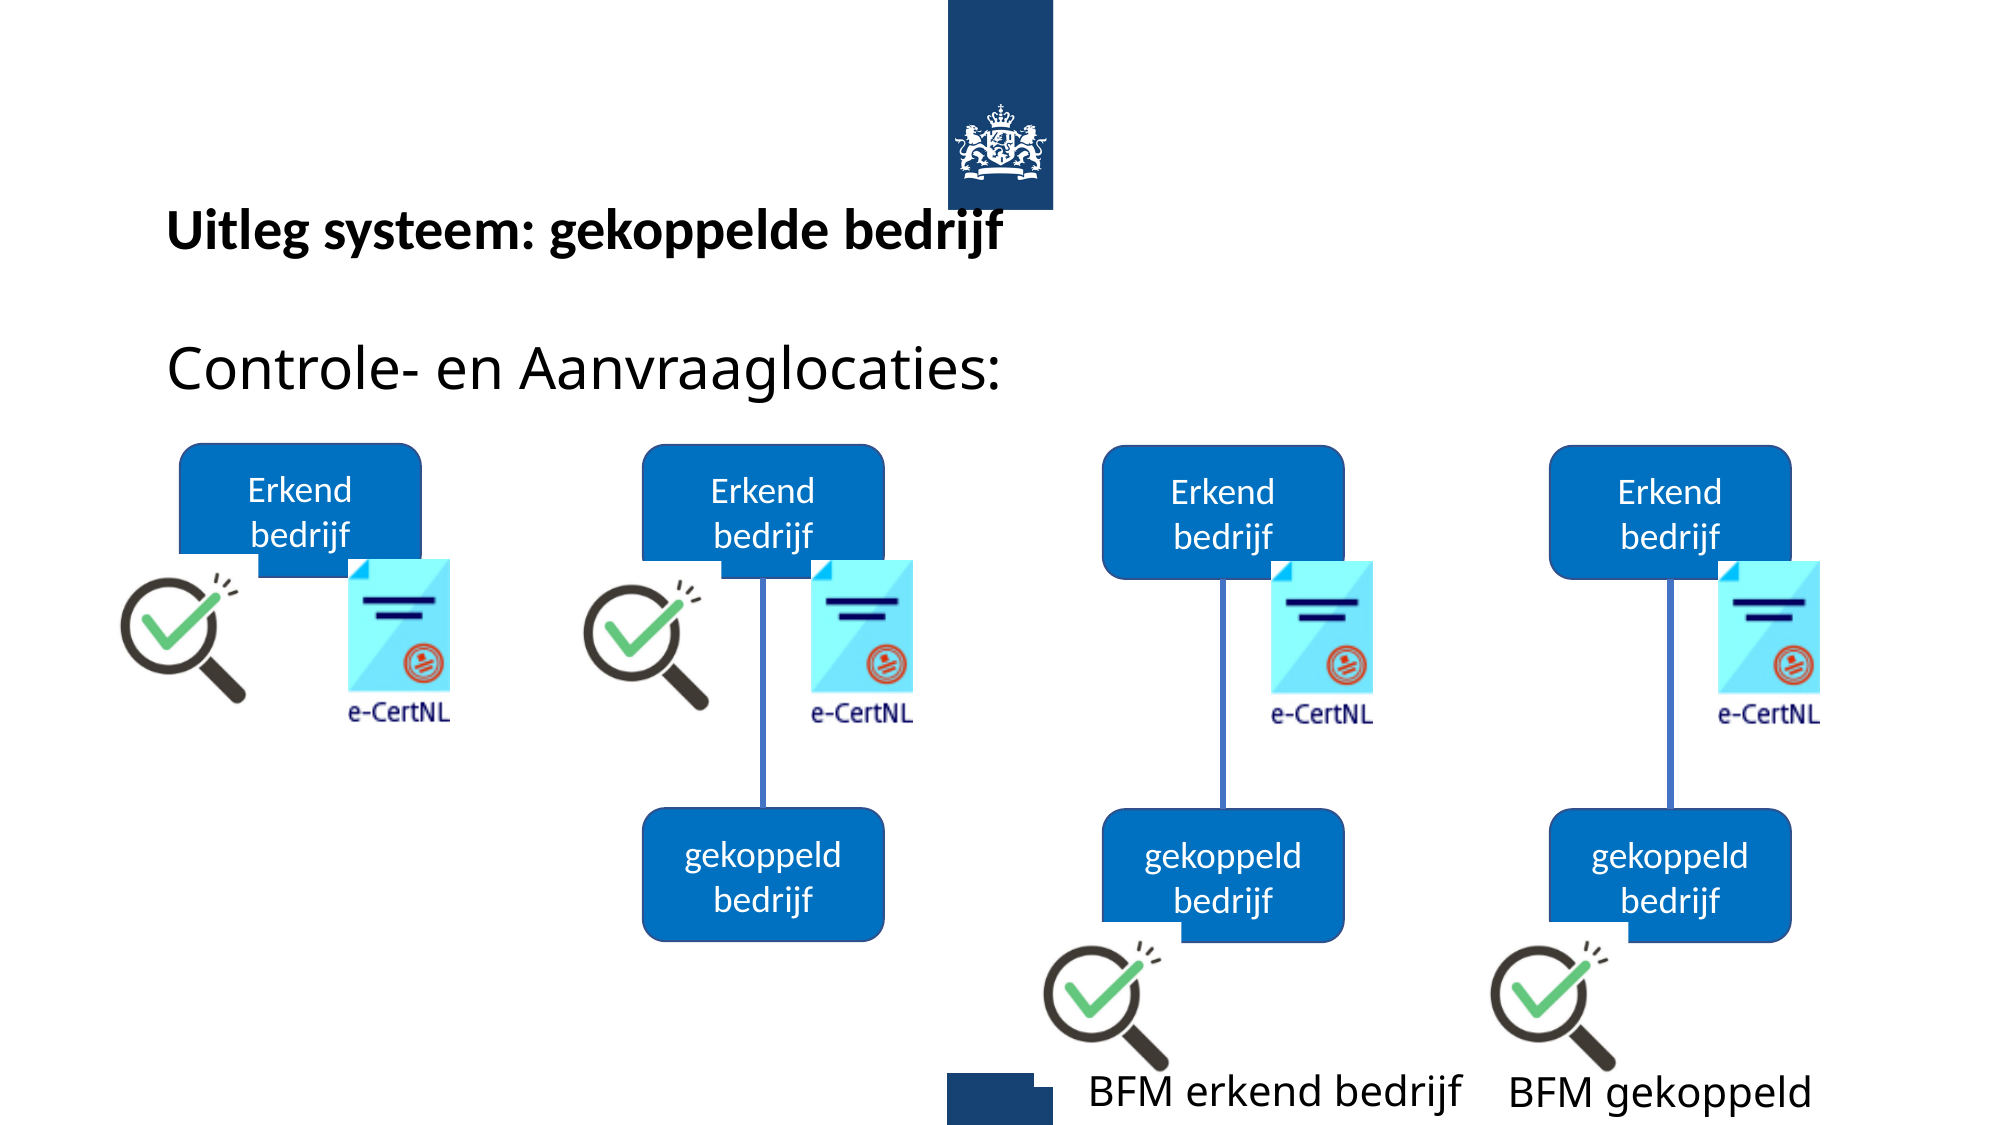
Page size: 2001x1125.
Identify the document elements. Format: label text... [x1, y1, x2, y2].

picture [574, 561, 722, 726]
text_box gekoppeld bedrijf [1102, 809, 1344, 943]
picture [1481, 922, 1629, 1087]
picture [348, 560, 450, 724]
text_box Erkend bedrijf [1549, 445, 1791, 579]
text_box Uitleg systeem: gekoppelde bedrijf Controle- en Aanvraaglocaties: [151, 184, 2000, 409]
picture [1034, 922, 1182, 1087]
text_box Erkend bedrijf [179, 443, 421, 577]
picture [1271, 562, 1373, 726]
text_box BFM gekoppeld bedrijf [1493, 1058, 1901, 1125]
picture [811, 561, 913, 725]
text_box gekoppeld bedrijf [1549, 809, 1791, 943]
text_box Erkend bedrijf [1102, 445, 1344, 579]
picture [111, 554, 259, 719]
picture [1718, 562, 1820, 726]
text_box Erkend bedrijf [642, 444, 884, 578]
text_box gekoppeld bedrijf [642, 808, 884, 942]
text_box BFM erkend bedrijf [1073, 1057, 1481, 1122]
